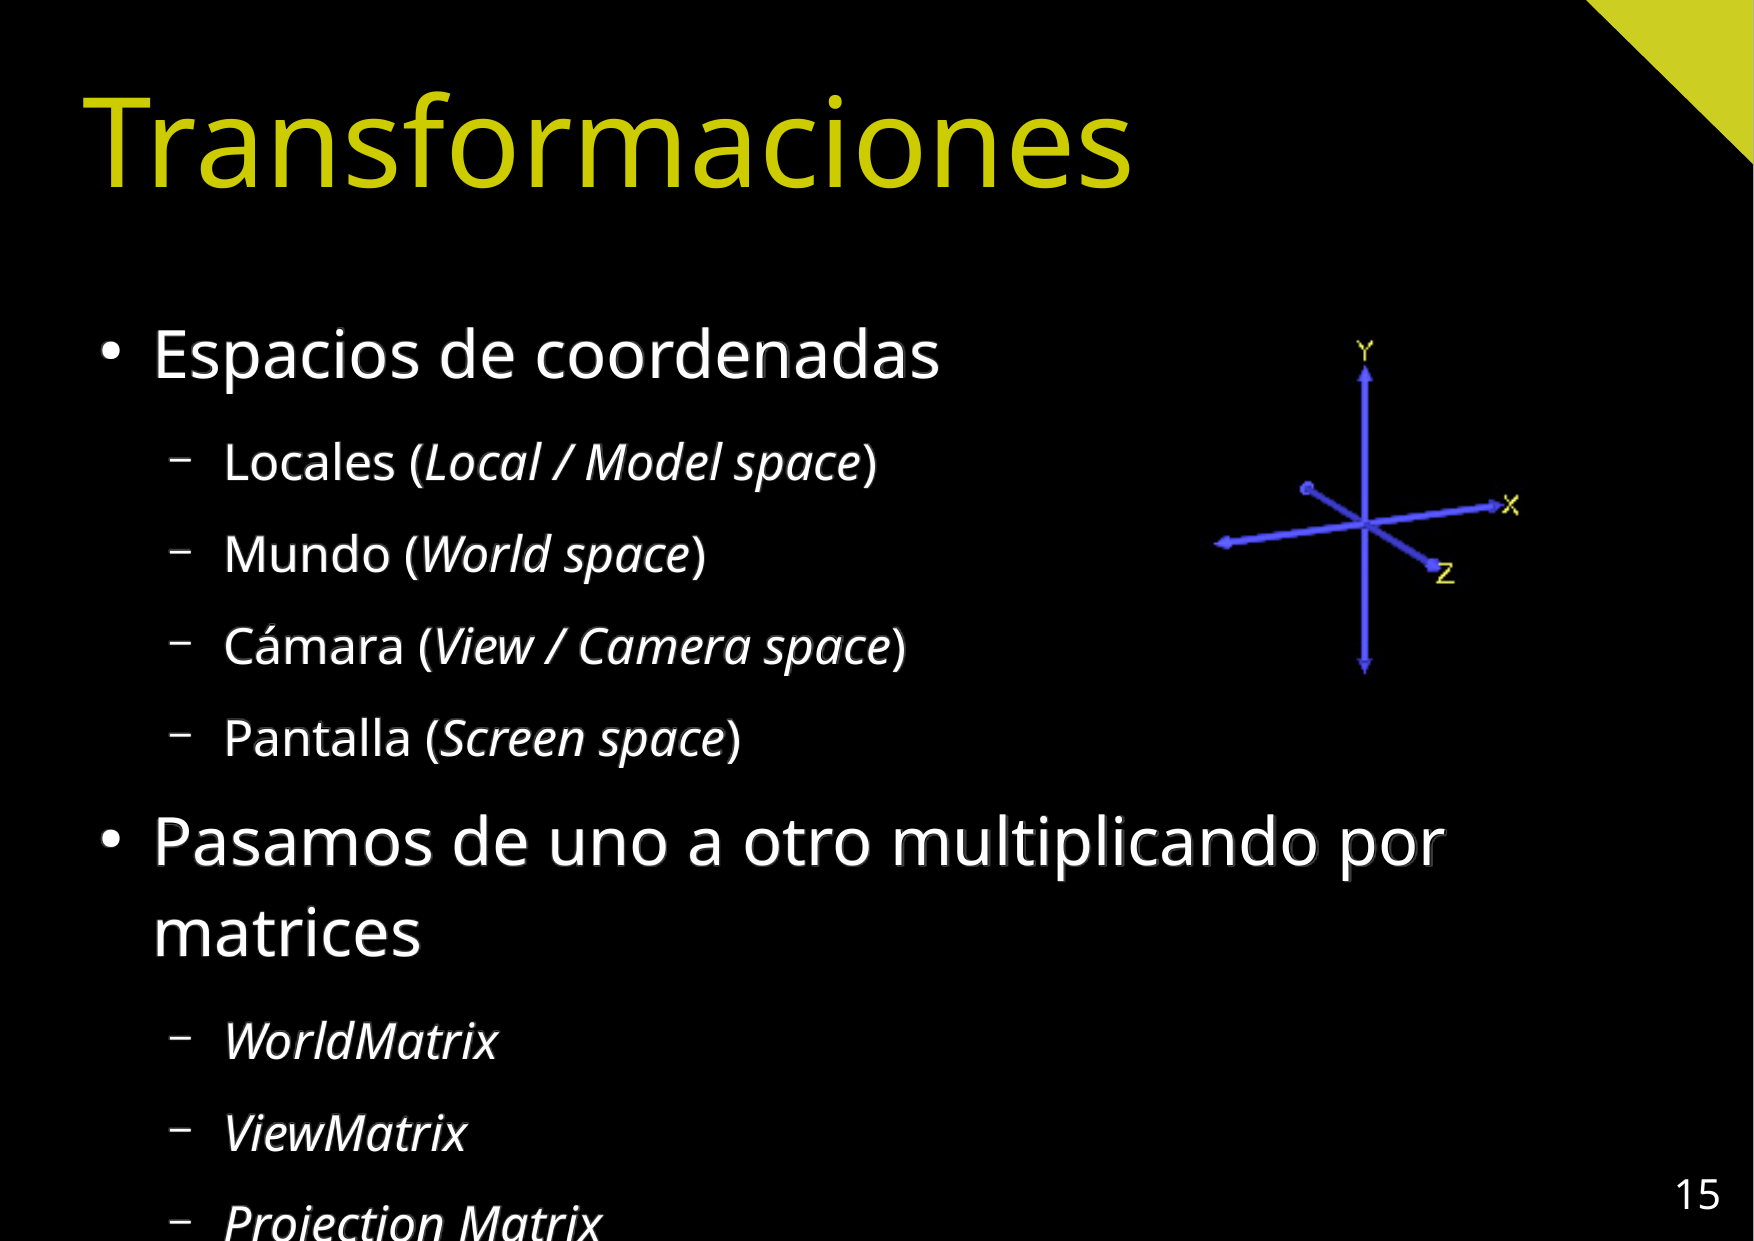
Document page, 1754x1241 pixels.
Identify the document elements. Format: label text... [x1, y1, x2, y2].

list Espacios de coordenadas Locales (Local / Model space) Mundo (World space) Cámara (View / Camera space) Pantalla (Screen space) Pasamos de uno a otro multiplicando por matrices WorldMatrix ViewMatrix Projection Matrix [81, 307, 1660, 1126]
title Transformaciones [82, 35, 1661, 243]
picture [1153, 307, 1571, 693]
